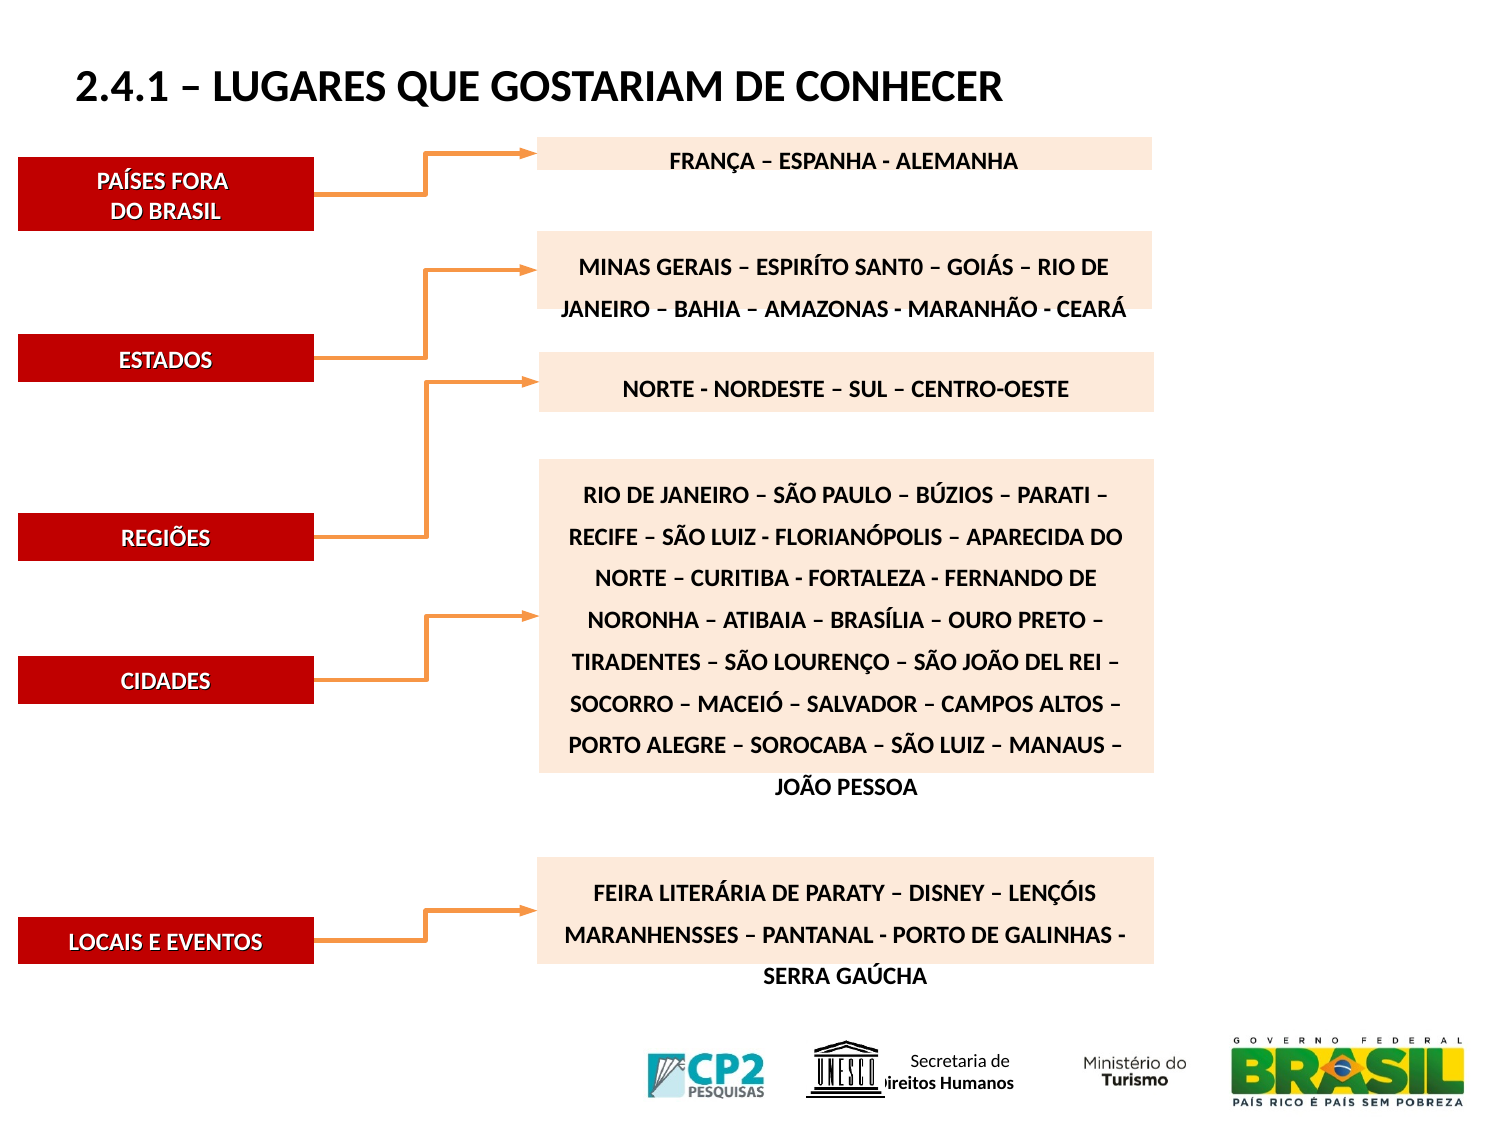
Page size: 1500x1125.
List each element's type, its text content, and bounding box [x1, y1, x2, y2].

text_box PAÍSES FORA DO BRASIL [18, 157, 314, 231]
text_box 2.4.1 – Lugares que gostariam de conhecer [60, 48, 1123, 118]
text_box CIDADES [18, 656, 314, 704]
text_box RIO DE JANEIRO – SÃO PAULO – BÚZIOS – PARATI – RECIFE – SÃO LUIZ - FLORIANÓPOLIS – APARECIDA DO NORTE – CURITIBA - FORTALEZA - FERNANDO DE NORONHA – ATIBAIA – BRASÍLIA – OURO PRETO – TIRADENTES – SÃO LOURENÇO – SÃO JOÃO DEL REI – SOCORRO – MACEIÓ – SALVADOR – CAMPOS ALTOS – PORTO ALEGRE – SOROCABA – SÃO LUIZ – MANAUS – JOÃO PESSOA [539, 459, 1154, 773]
text_box REGIÕES [18, 513, 314, 561]
text_box FRANÇA – ESPANHA - ALEMANHA [537, 137, 1152, 170]
text_box FEIRA LITERÁRIA DE PARATY – DISNEY – LENÇÓIS MARANHENSSES – PANTANAL - PORTO DE GALINHAS - SERRA GAÚCHA [537, 857, 1154, 964]
text_box NORTE - NORDESTE – SUL – CENTRO-OESTE [539, 352, 1154, 412]
text_box MINAS GERAIS – ESPIRÍTO SANT0 – GOIÁS – RIO DE JANEIRO – BAHIA – AMAZONAS - MARANHÃO - CEARÁ [537, 231, 1152, 309]
text_box ESTADOS [18, 334, 314, 382]
text_box LOCAIS E EVENTOS [18, 917, 314, 964]
